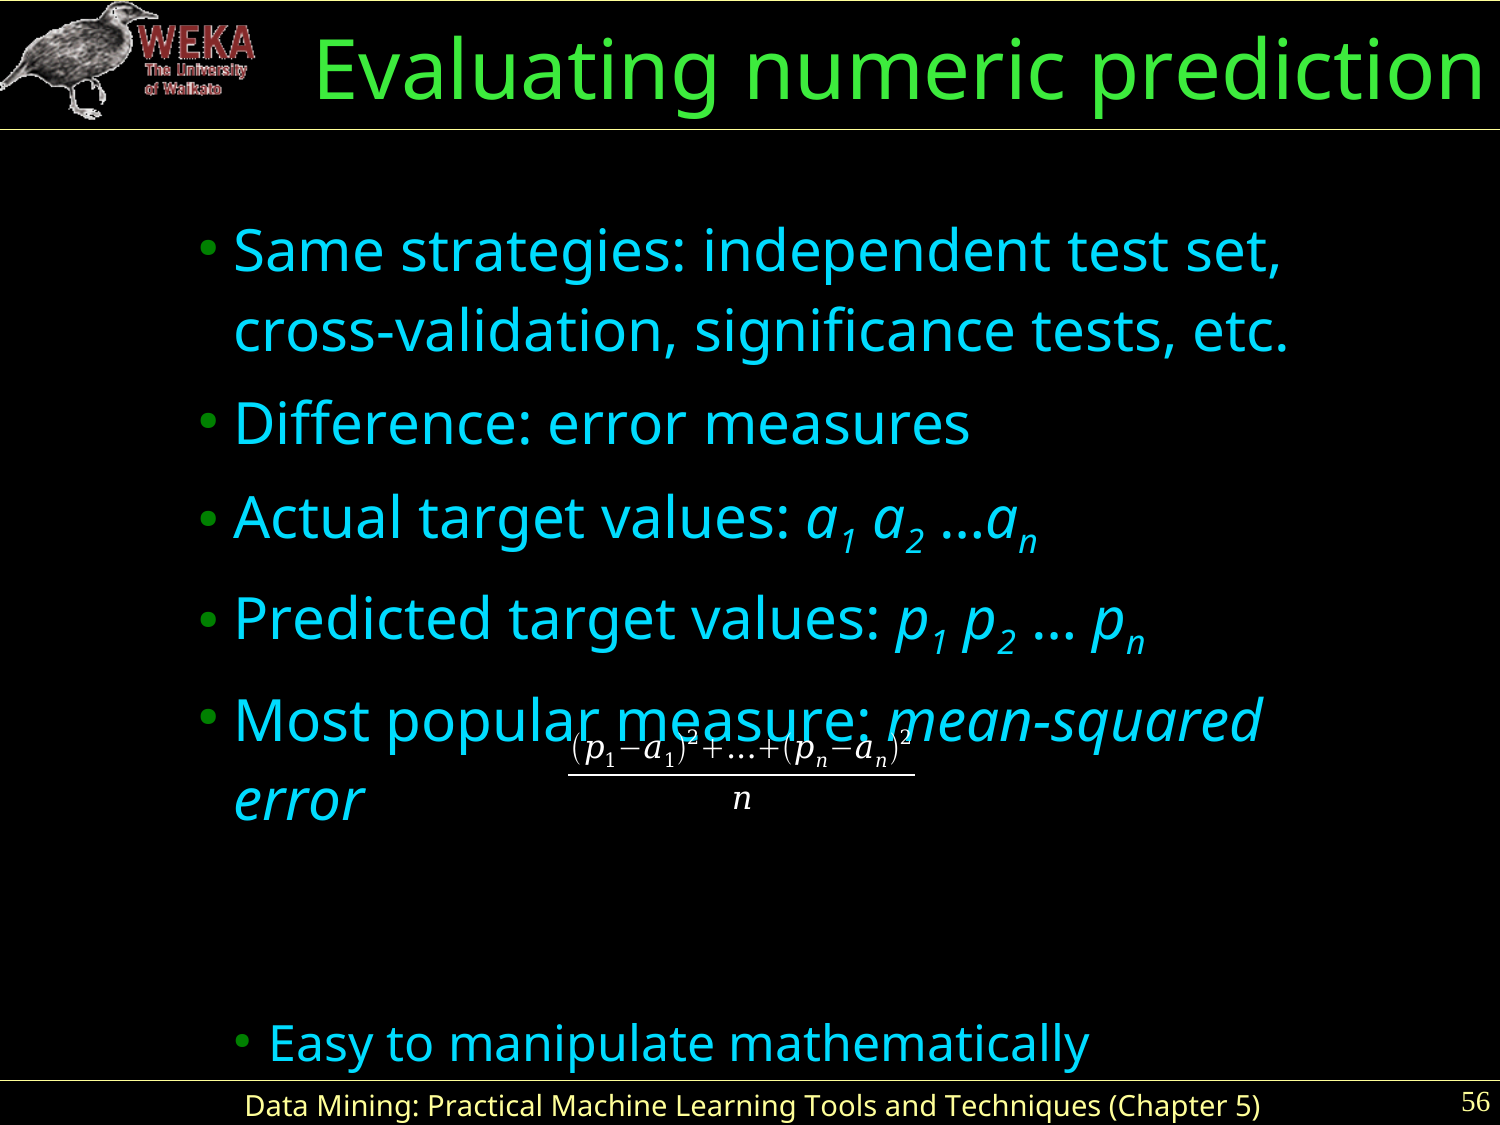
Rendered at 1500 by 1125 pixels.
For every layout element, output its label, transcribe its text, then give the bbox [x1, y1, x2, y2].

text_box Same strategies: independent test set, cross-validation, significance tests, etc. Difference: error measures Actual target values: a1 a2 …an Predicted target values: p1 p2 … pn Most popular measure: mean-squared error Easy to manipulate mathematically [147, 202, 1386, 884]
picture [0, 1, 266, 129]
title Evaluating numeric prediction [297, 0, 1500, 148]
chart [561, 726, 923, 818]
